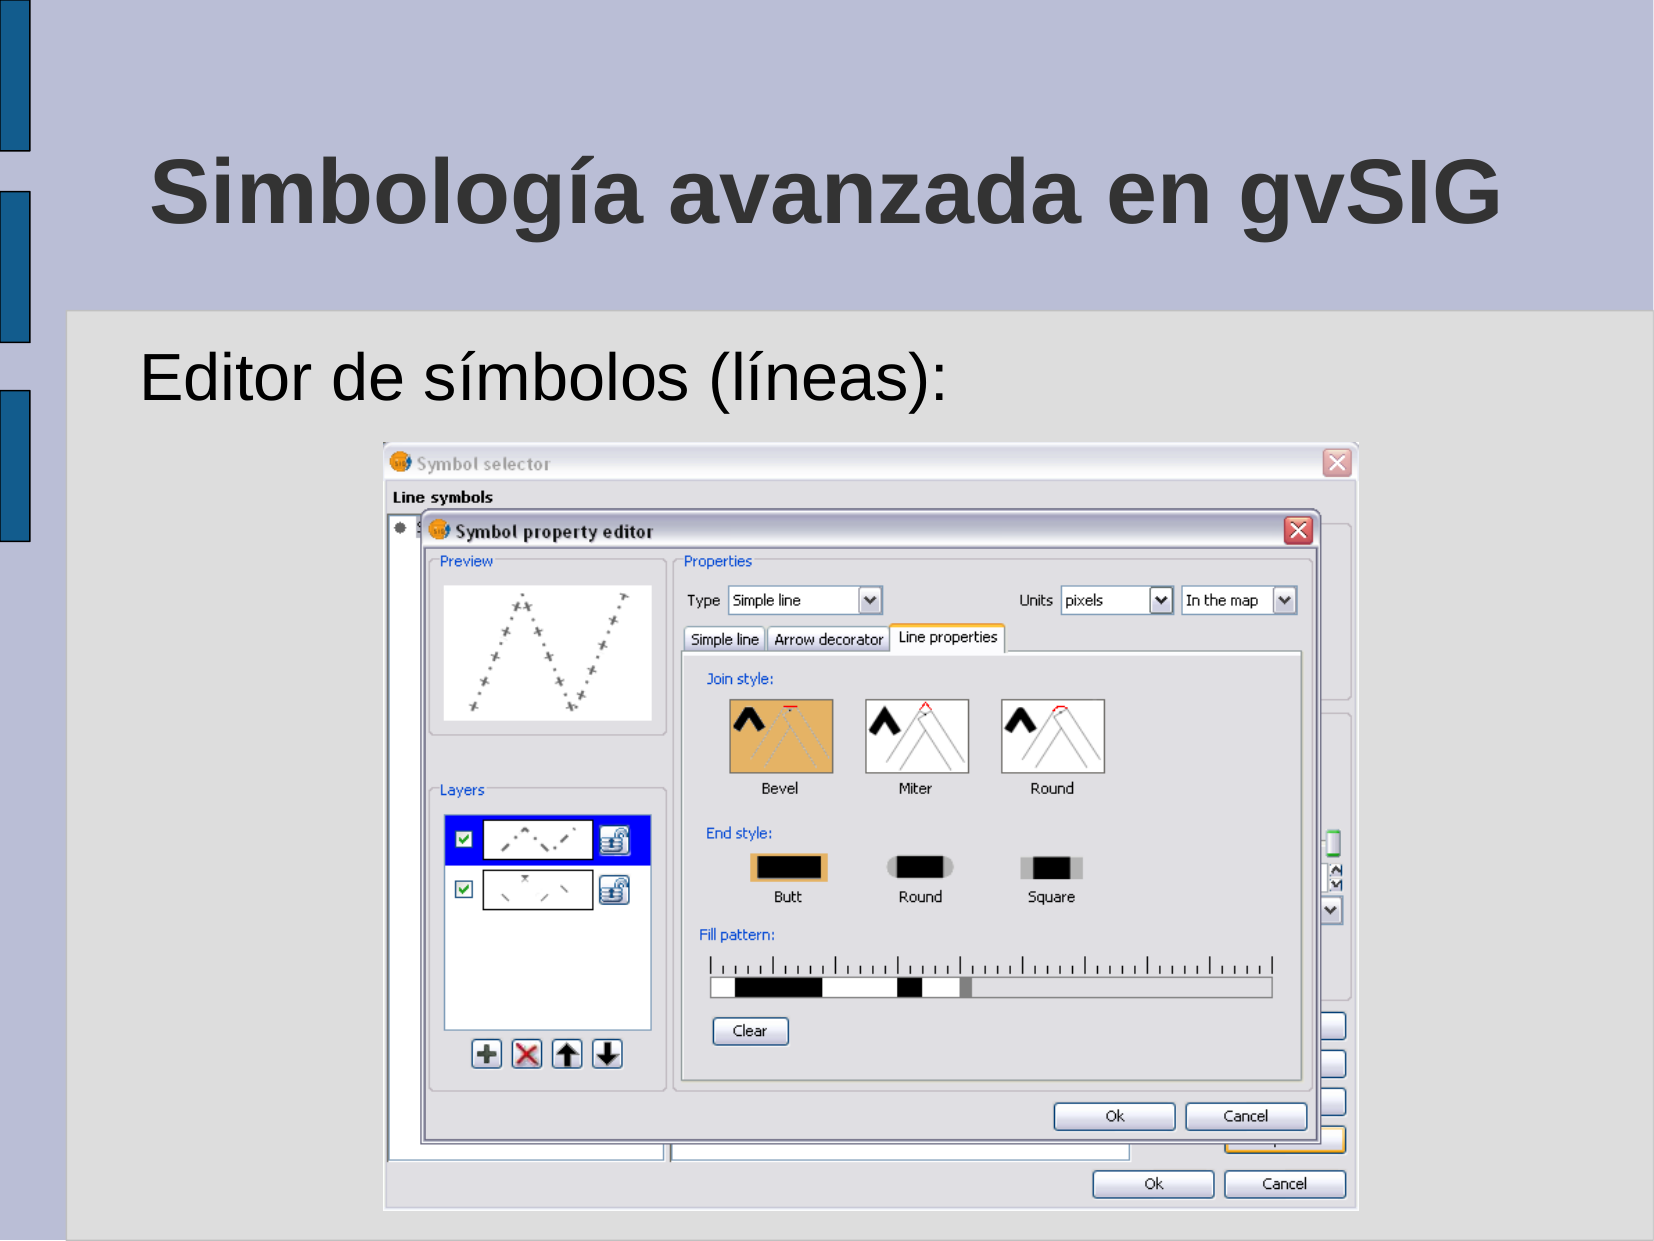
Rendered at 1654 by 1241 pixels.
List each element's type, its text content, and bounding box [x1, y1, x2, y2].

list Editor de símbolos (líneas): [121, 344, 1534, 1112]
title Simbología avanzada en gvSIG [121, 98, 1534, 291]
picture [383, 442, 1359, 1211]
